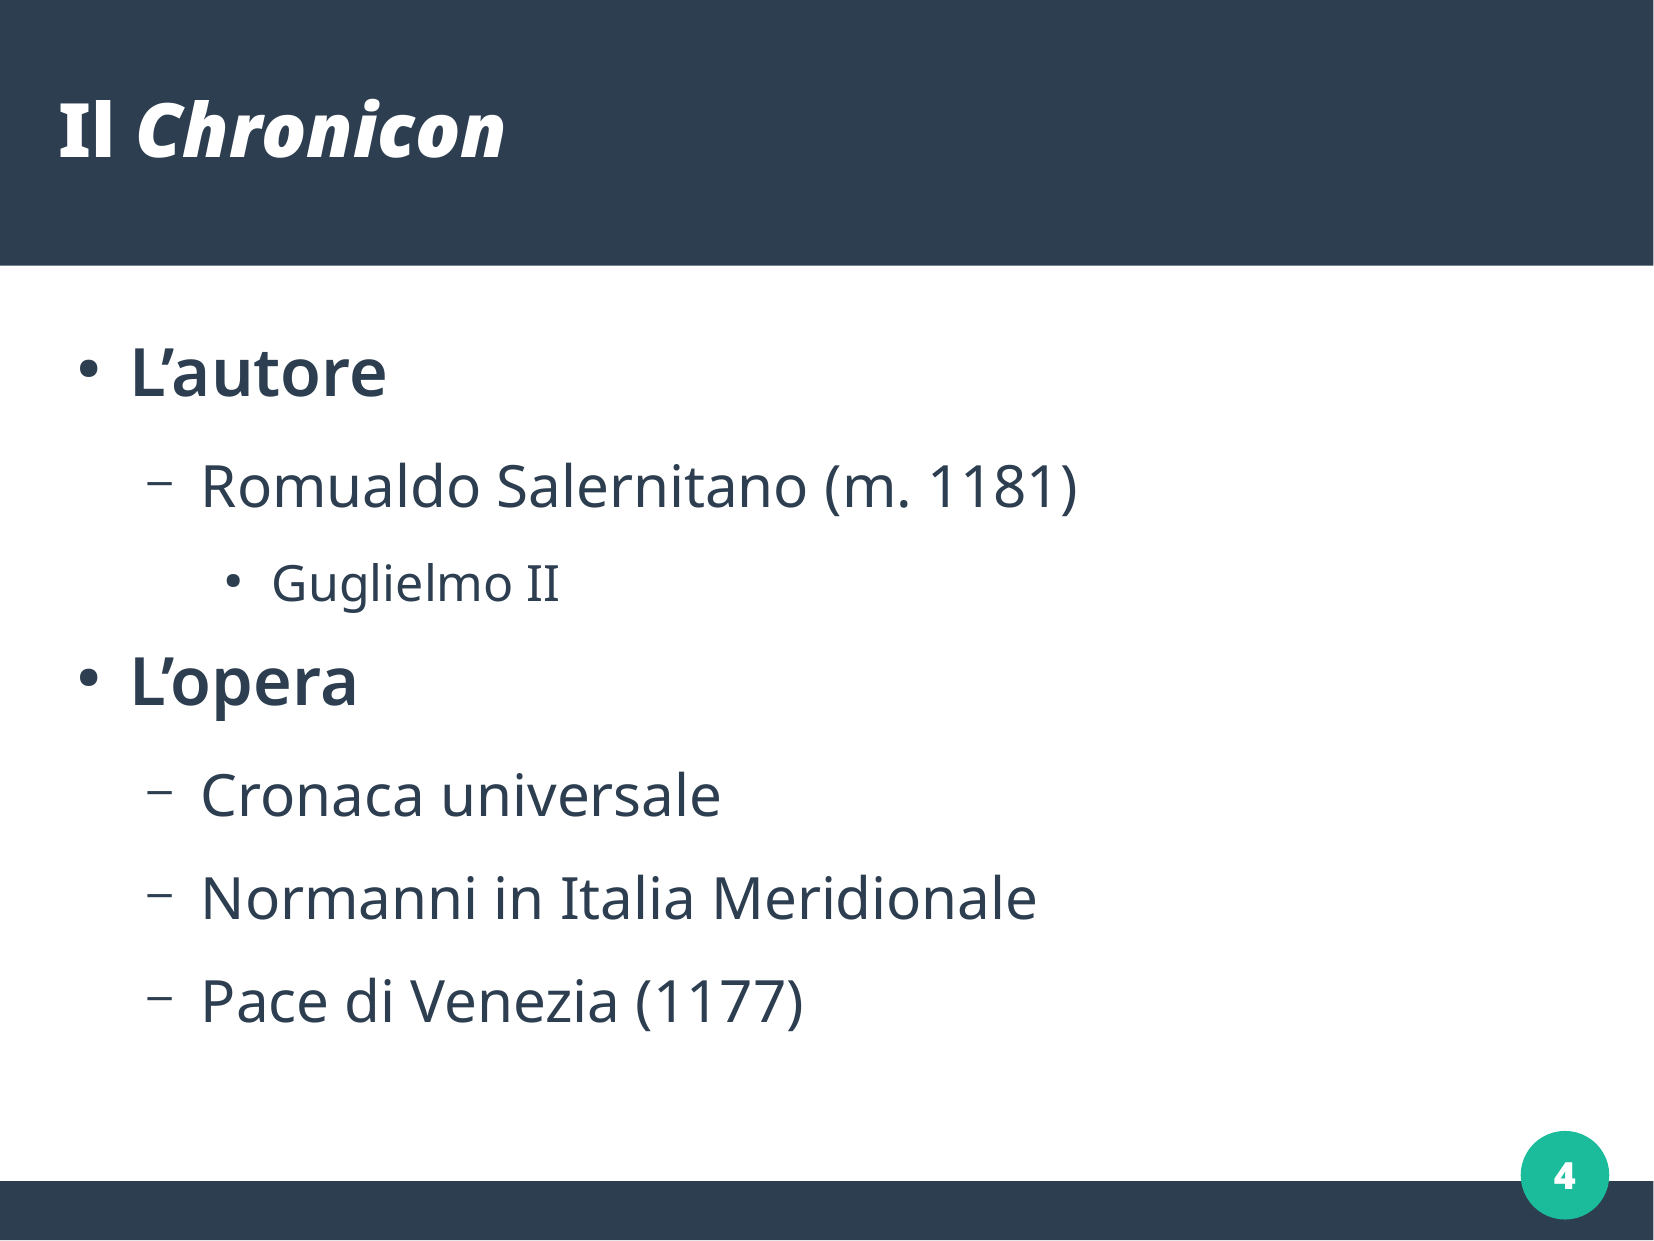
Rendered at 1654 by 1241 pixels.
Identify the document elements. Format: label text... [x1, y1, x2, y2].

title Il Chronicon [59, 49, 1595, 207]
list L’autore Romualdo Salernitano (m. 1181) Guglielmo II L’opera Cronaca universale Normanni in Italia Meridionale Pace di Venezia (1177) [59, 324, 1595, 1152]
